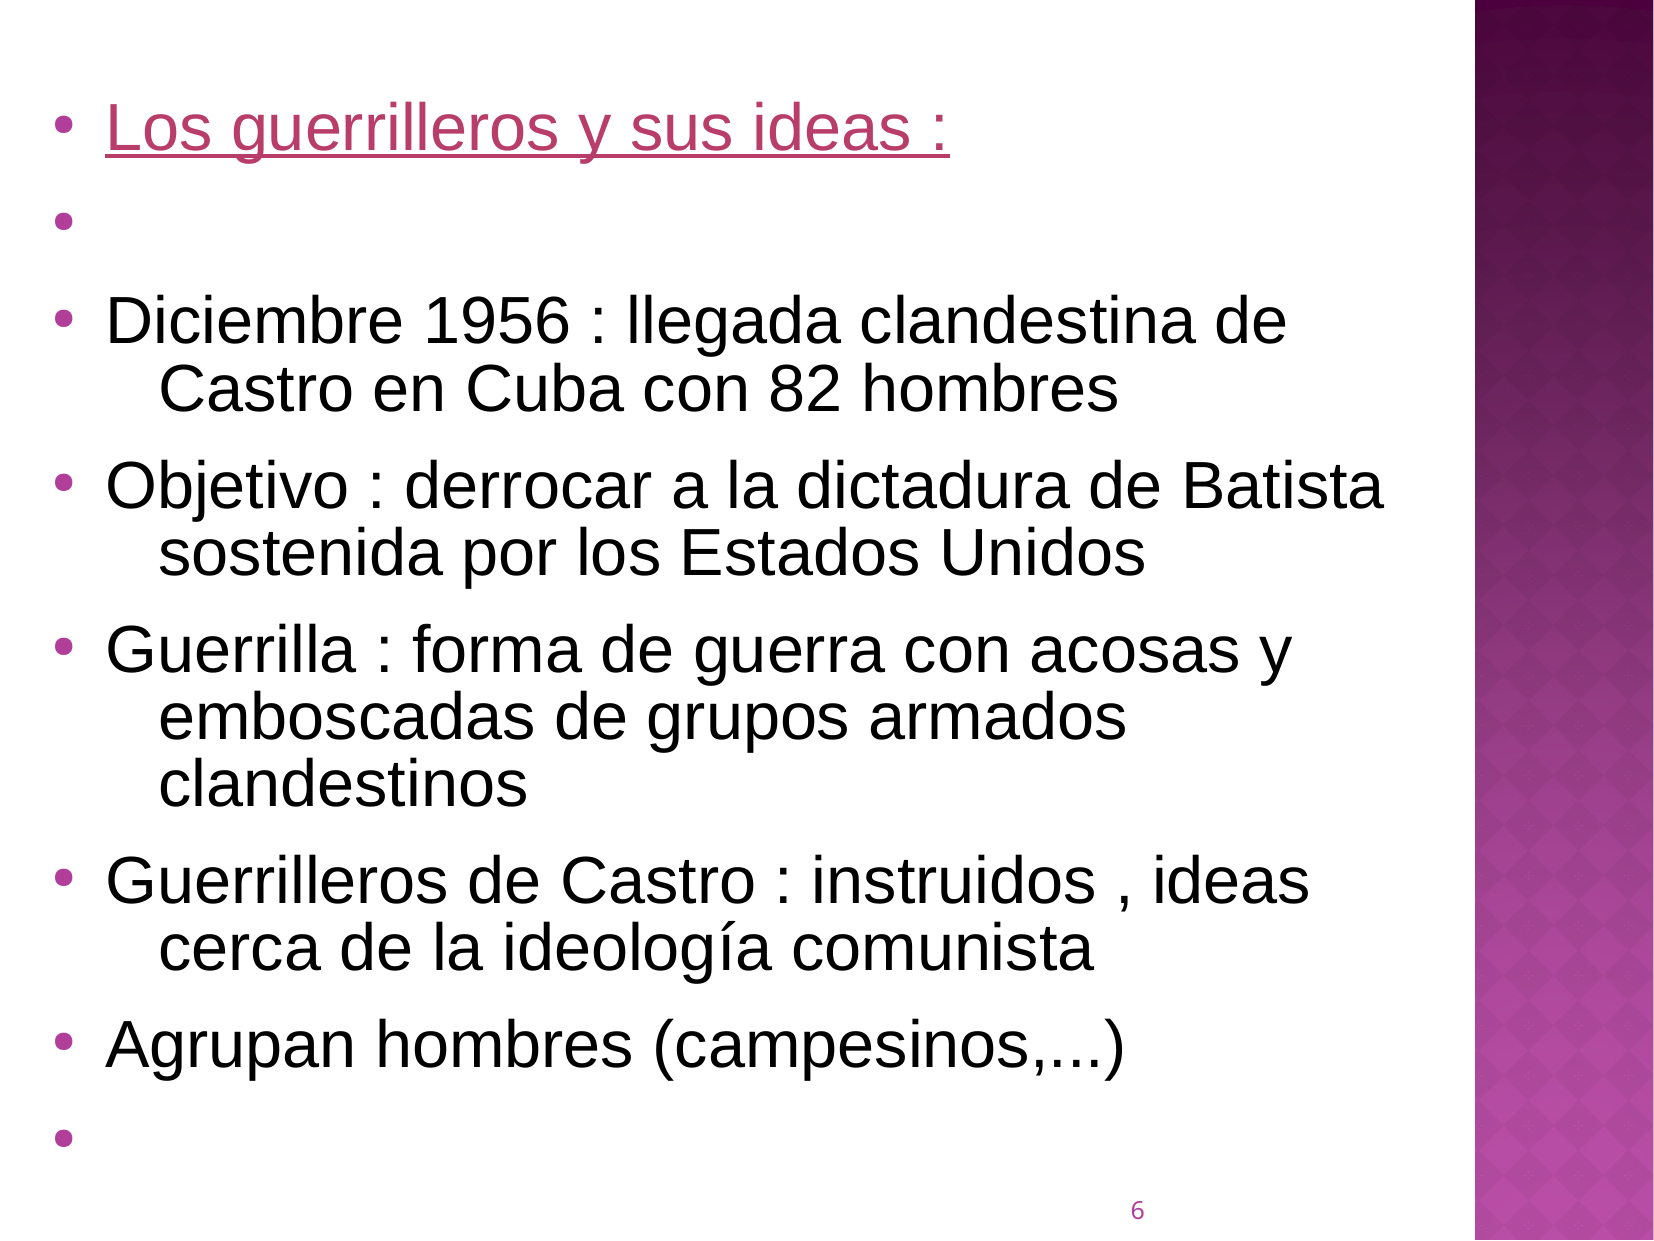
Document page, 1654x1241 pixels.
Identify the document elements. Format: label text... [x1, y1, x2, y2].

text_box <numéro> [1130, 1185, 1237, 1227]
list Los guerrilleros y sus ideas : Diciembre 1956 : llegada clandestina de Castro en Cuba con 82 hombres Objetivo : derrocar a la dictadura de Batista sostenida por los Estados Unidos Guerrilla : forma de guerra con acosas y emboscadas de grupos armados clandestinos Guerrilleros de Castro : instruidos , ideas cerca de la ideología comunista Agrupan hombres (campesinos,...) [0, 88, 1489, 1187]
picture [1474, 0, 1654, 1241]
